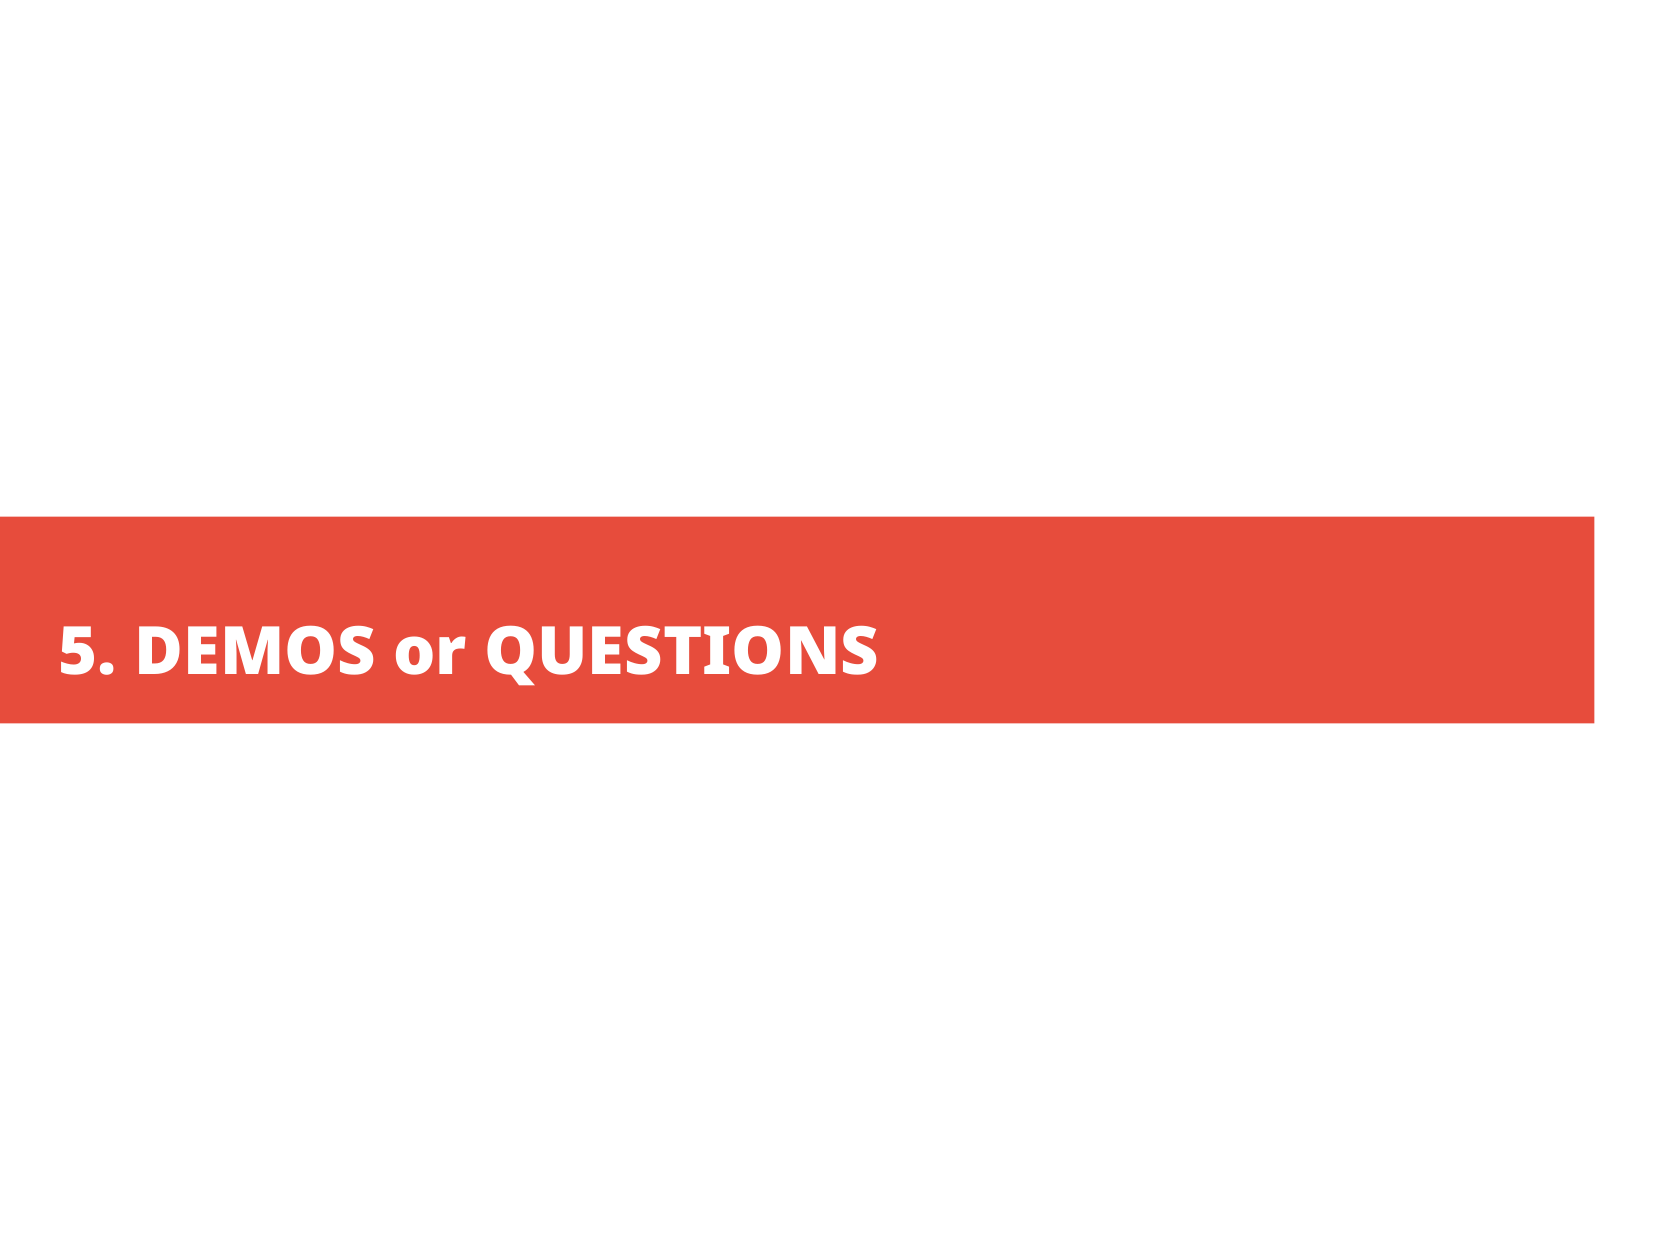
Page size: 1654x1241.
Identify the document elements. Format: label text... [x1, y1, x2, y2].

title 5. DEMOS or QUESTIONS [59, 546, 1595, 694]
